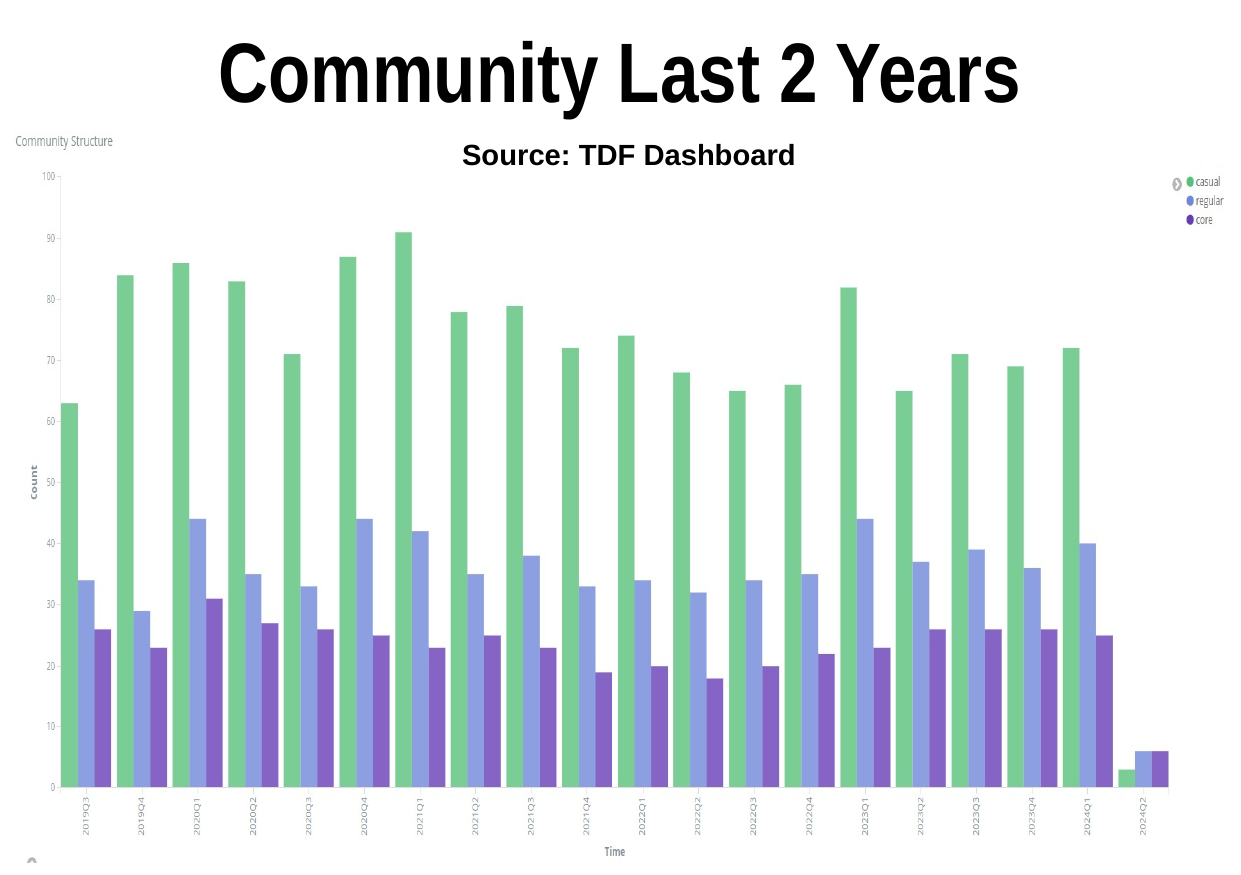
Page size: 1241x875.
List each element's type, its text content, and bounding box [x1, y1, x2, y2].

text_box Source: TDF Dashboard [447, 131, 812, 185]
title Community Last 2 Years [11, 12, 1229, 132]
picture [13, 131, 1230, 863]
